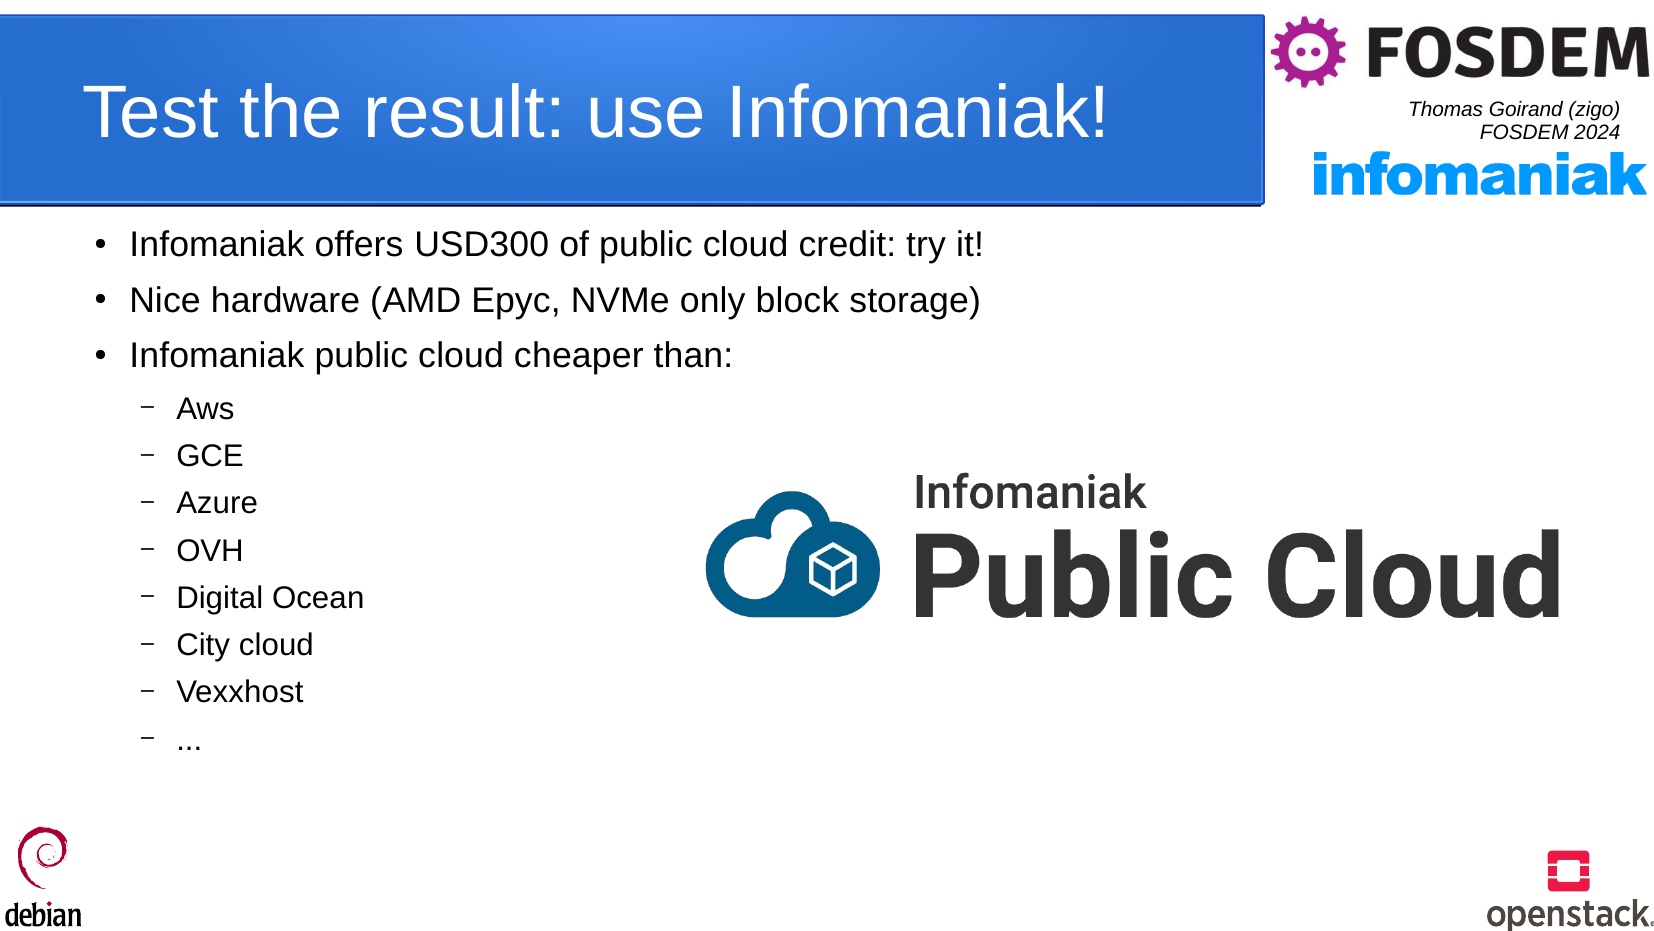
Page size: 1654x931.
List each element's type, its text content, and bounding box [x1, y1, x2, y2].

picture [705, 464, 1566, 648]
picture [724, 510, 812, 601]
picture [1314, 151, 1647, 195]
picture [1269, 14, 1651, 90]
title Test the result: use Infomaniak! [82, 35, 1235, 189]
picture [809, 542, 857, 596]
list Infomaniak offers USD300 of public cloud credit: try it! Nice hardware (AMD Epyc, NVMe only block storage) Infomaniak public cloud cheaper than: Aws GCE Azure OVH Digital Ocean City cloud Vexxhost ... [82, 224, 1571, 764]
